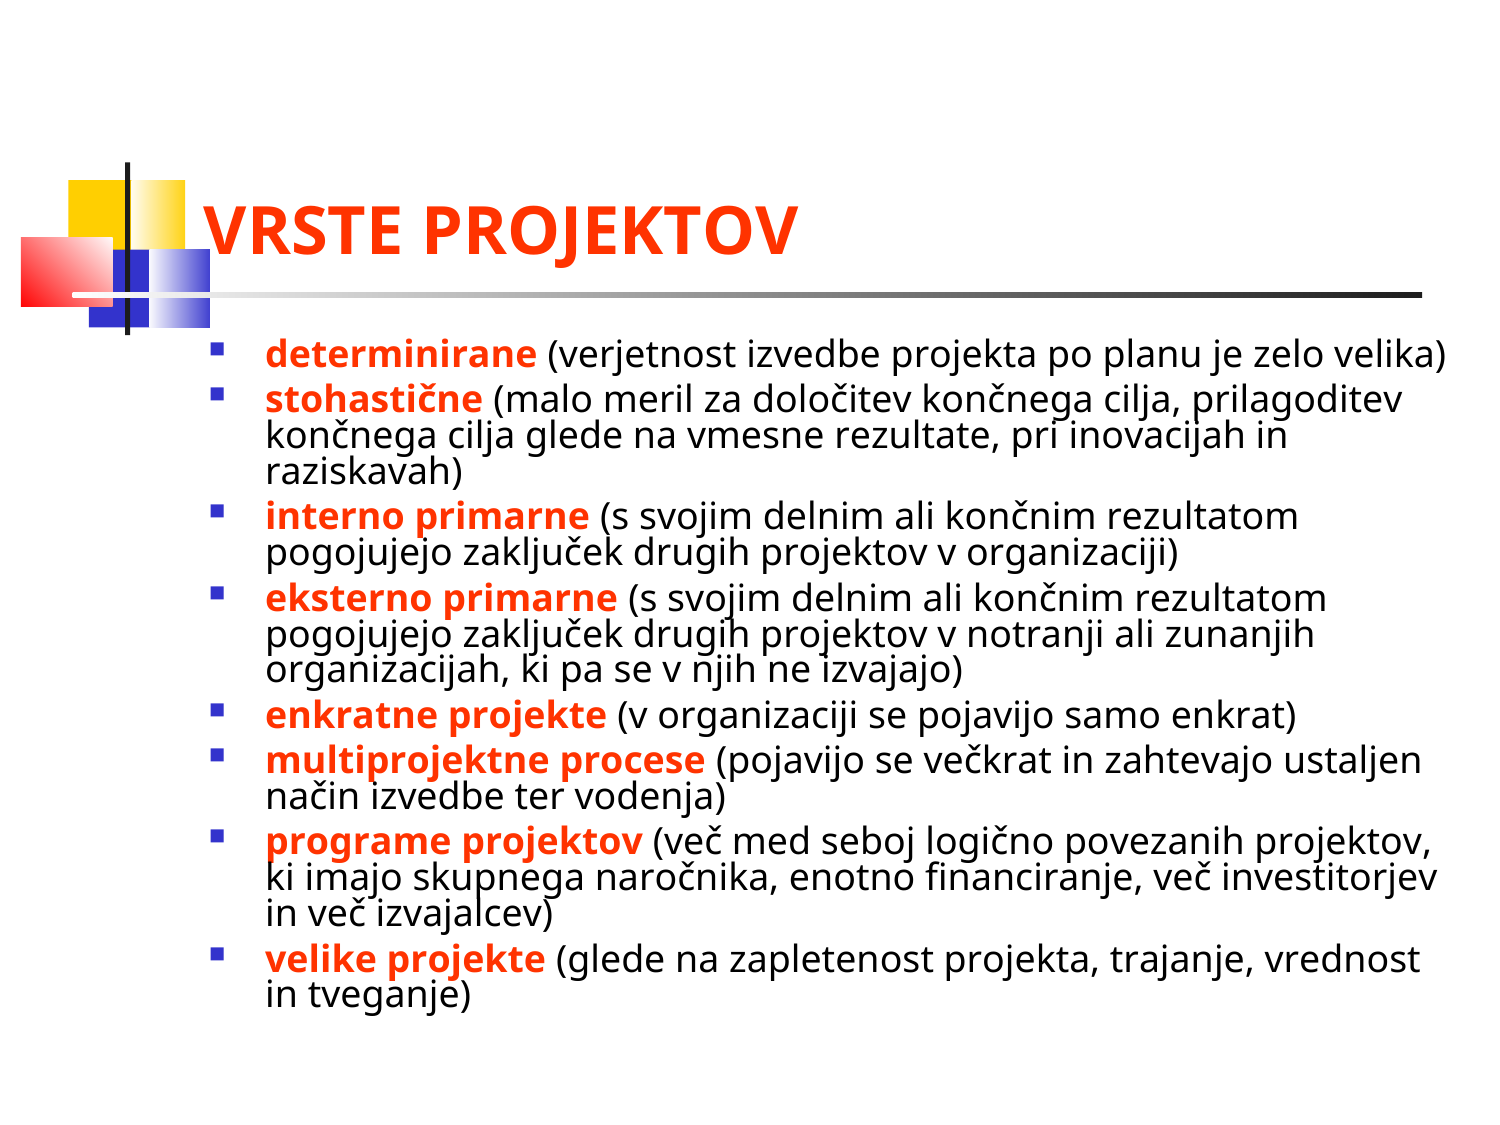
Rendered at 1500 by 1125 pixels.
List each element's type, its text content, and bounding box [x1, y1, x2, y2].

list determinirane (verjetnost izvedbe projekta po planu je zelo velika) stohastične (malo meril za določitev končnega cilja, prilagoditev končnega cilja glede na vmesne rezultate, pri inovacijah in raziskavah) interno primarne (s svojim delnim ali končnim rezultatom pogojujejo zaključek drugih projektov v organizaciji) eksterno primarne (s svojim delnim ali končnim rezultatom pogojujejo zaključek drugih projektov v notranji ali zunanjih organizacijah, ki pa se v njih ne izvajajo) enkratne projekte (v organizaciji se pojavijo samo enkrat) multiprojektne procese (pojavijo se večkrat in zahtevajo ustaljen način izvedbe ter vodenja) programe projektov (več med seboj logično povezanih projektov, ki imajo skupnega naročnika, enotno financiranje, več investitorjev in več izvajalcev) velike projekte (glede na zapletenost projekta, trajanje, vrednost in tveganje) [193, 331, 1469, 1007]
title VRSTE PROJEKTOV [188, 35, 1468, 276]
